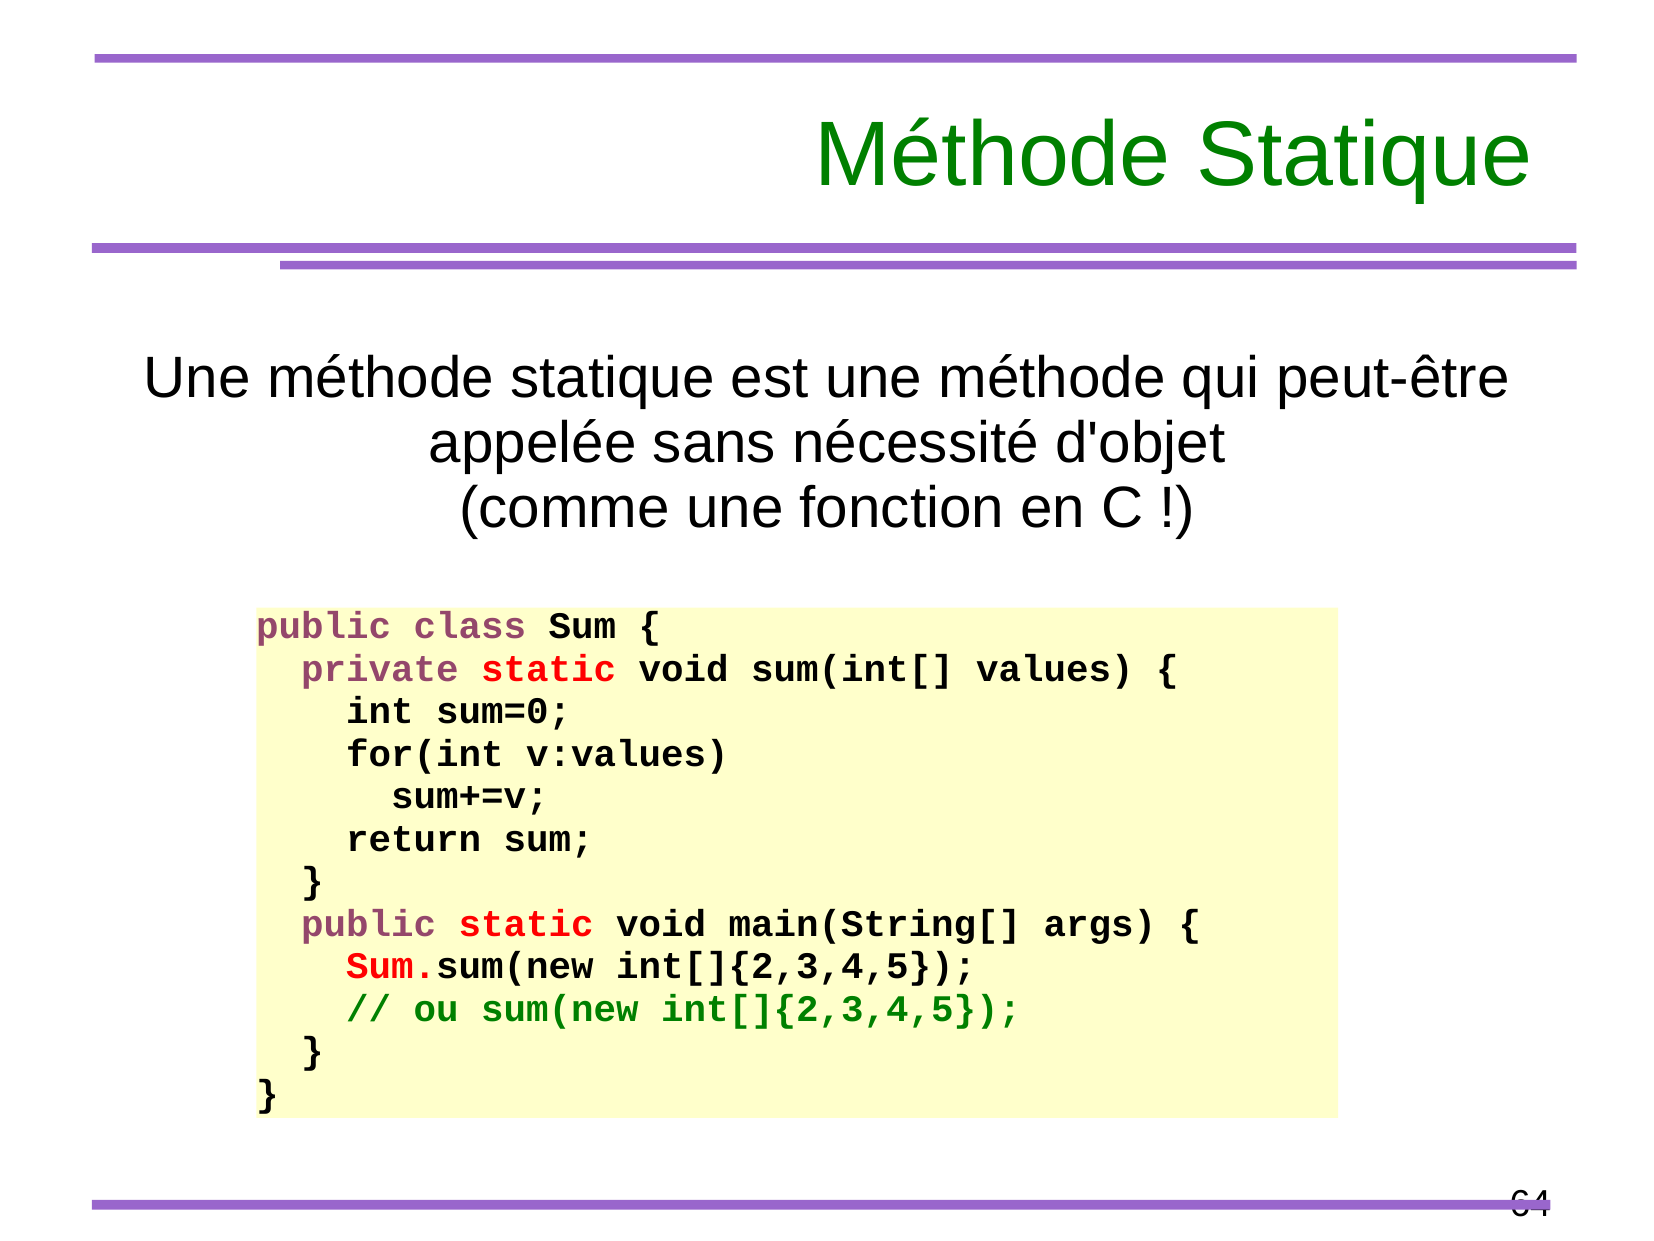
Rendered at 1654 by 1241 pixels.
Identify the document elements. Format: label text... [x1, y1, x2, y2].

title Méthode Statique [121, 49, 1534, 257]
text_box public class Sum { private static void sum(int[] values) { int sum=0; for(int v:values) sum+=v; return sum; } public static void main(String[] args) { Sum.sum(new int[]{2,3,4,5}); // ou sum(new int[]{2,3,4,5}); } } [256, 607, 1339, 1118]
list Une méthode statique est une méthode qui peut-être appelée sans nécessité d'objet (comme une fonction en C !) [121, 344, 1534, 1127]
